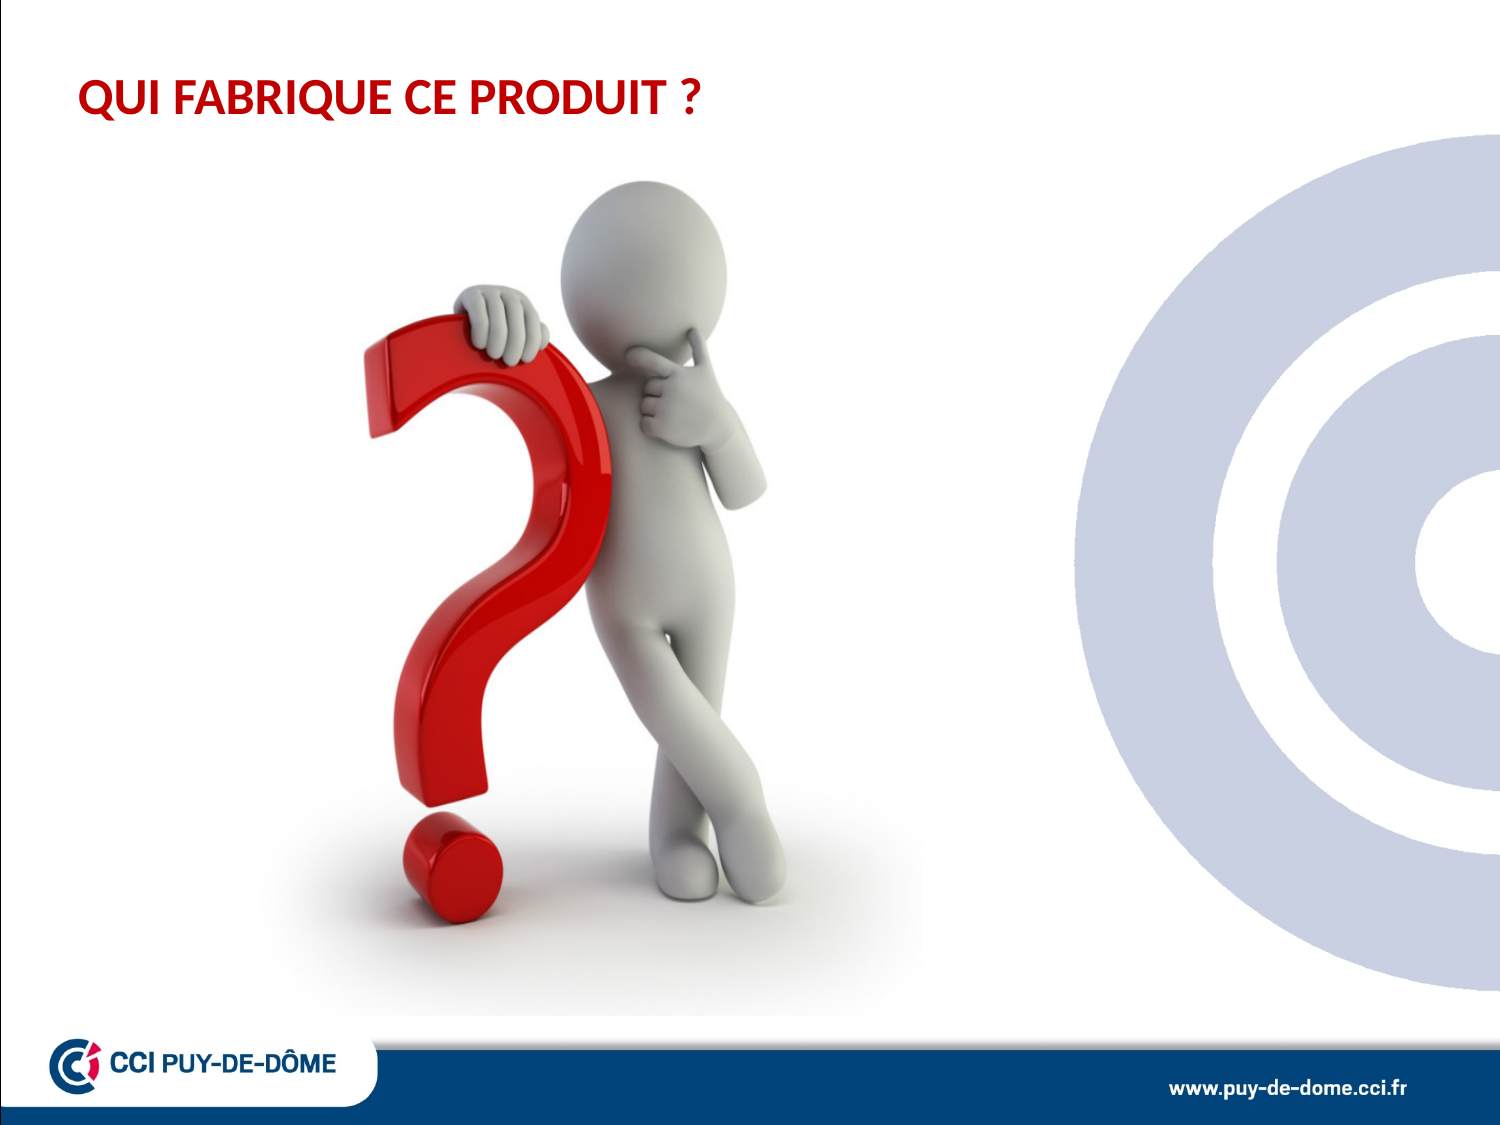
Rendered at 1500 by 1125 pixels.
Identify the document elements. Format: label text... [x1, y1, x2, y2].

text_box QUI FABRIQUE CE PRODUIT ? [63, 55, 1443, 133]
picture [259, 132, 1151, 1016]
